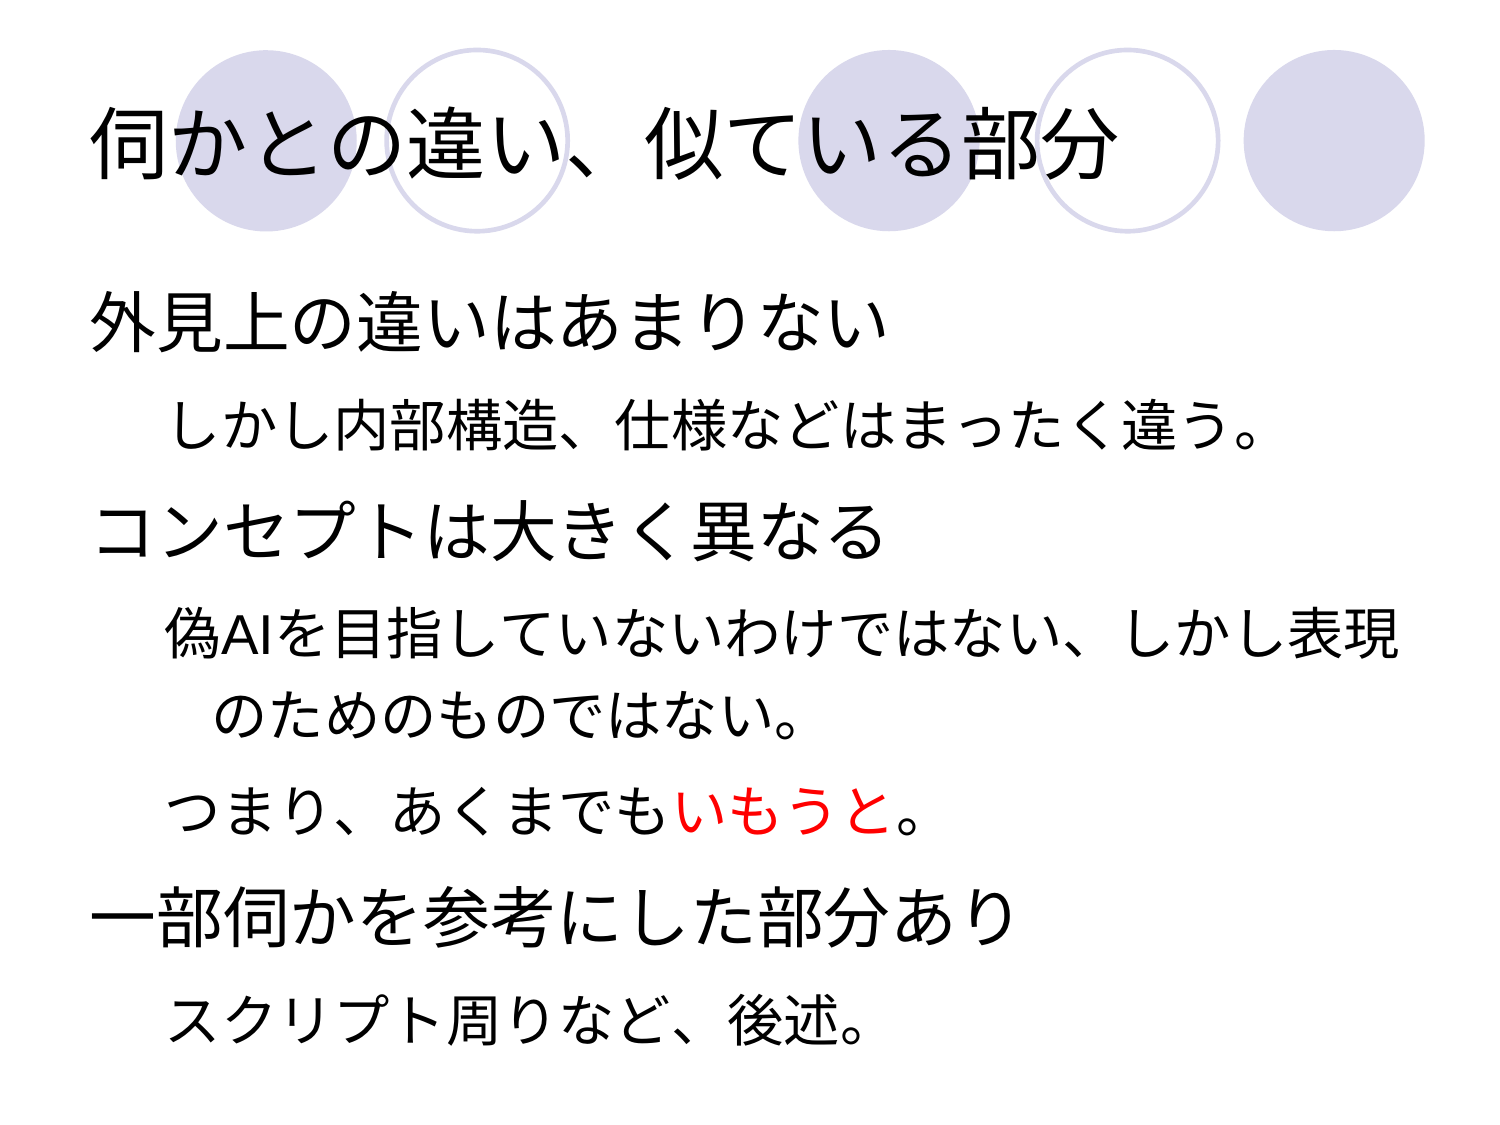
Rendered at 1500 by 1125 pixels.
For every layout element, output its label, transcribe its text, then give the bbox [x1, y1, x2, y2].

list 外見上の違いはあまりない しかし内部構造、仕様などはまったく違う。 コンセプトは大きく異なる 偽AIを目指していないわけではない、しかし表現のためのものではない。 つまり、あくまでもいもうと。 一部伺かを参考にした部分あり スクリプト周りなど、後述。 [75, 262, 1426, 1006]
title 伺かとの違い、似ている部分 [75, 45, 1426, 233]
